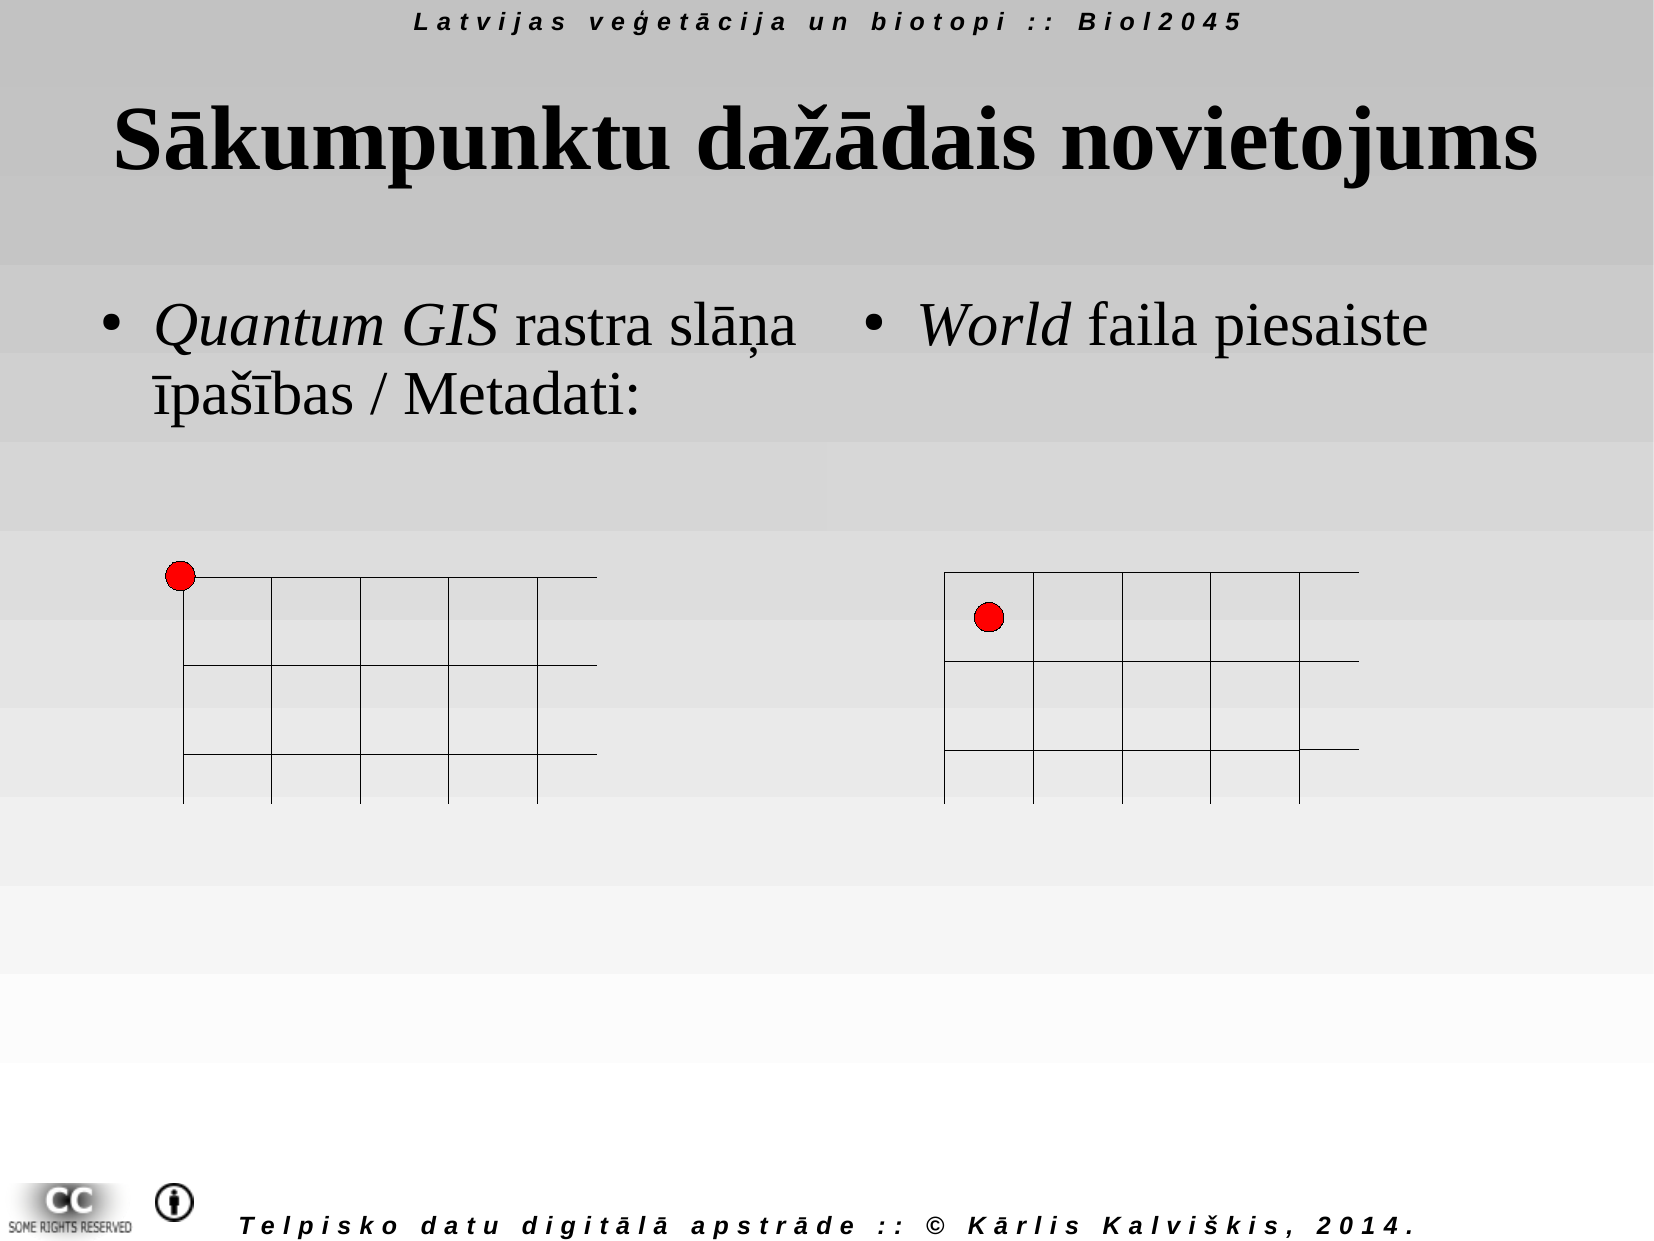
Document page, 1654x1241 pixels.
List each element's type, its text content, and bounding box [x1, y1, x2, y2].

picture [0, 0, 1654, 1241]
list World faila piesaiste [845, 289, 1572, 1098]
text_box [974, 602, 1004, 632]
text_box [165, 561, 196, 591]
title Sākumpunktu dažādais novietojums [29, 43, 1625, 234]
list Quantum GIS rastra slāņa īpašības / Metadati: [82, 289, 809, 1113]
